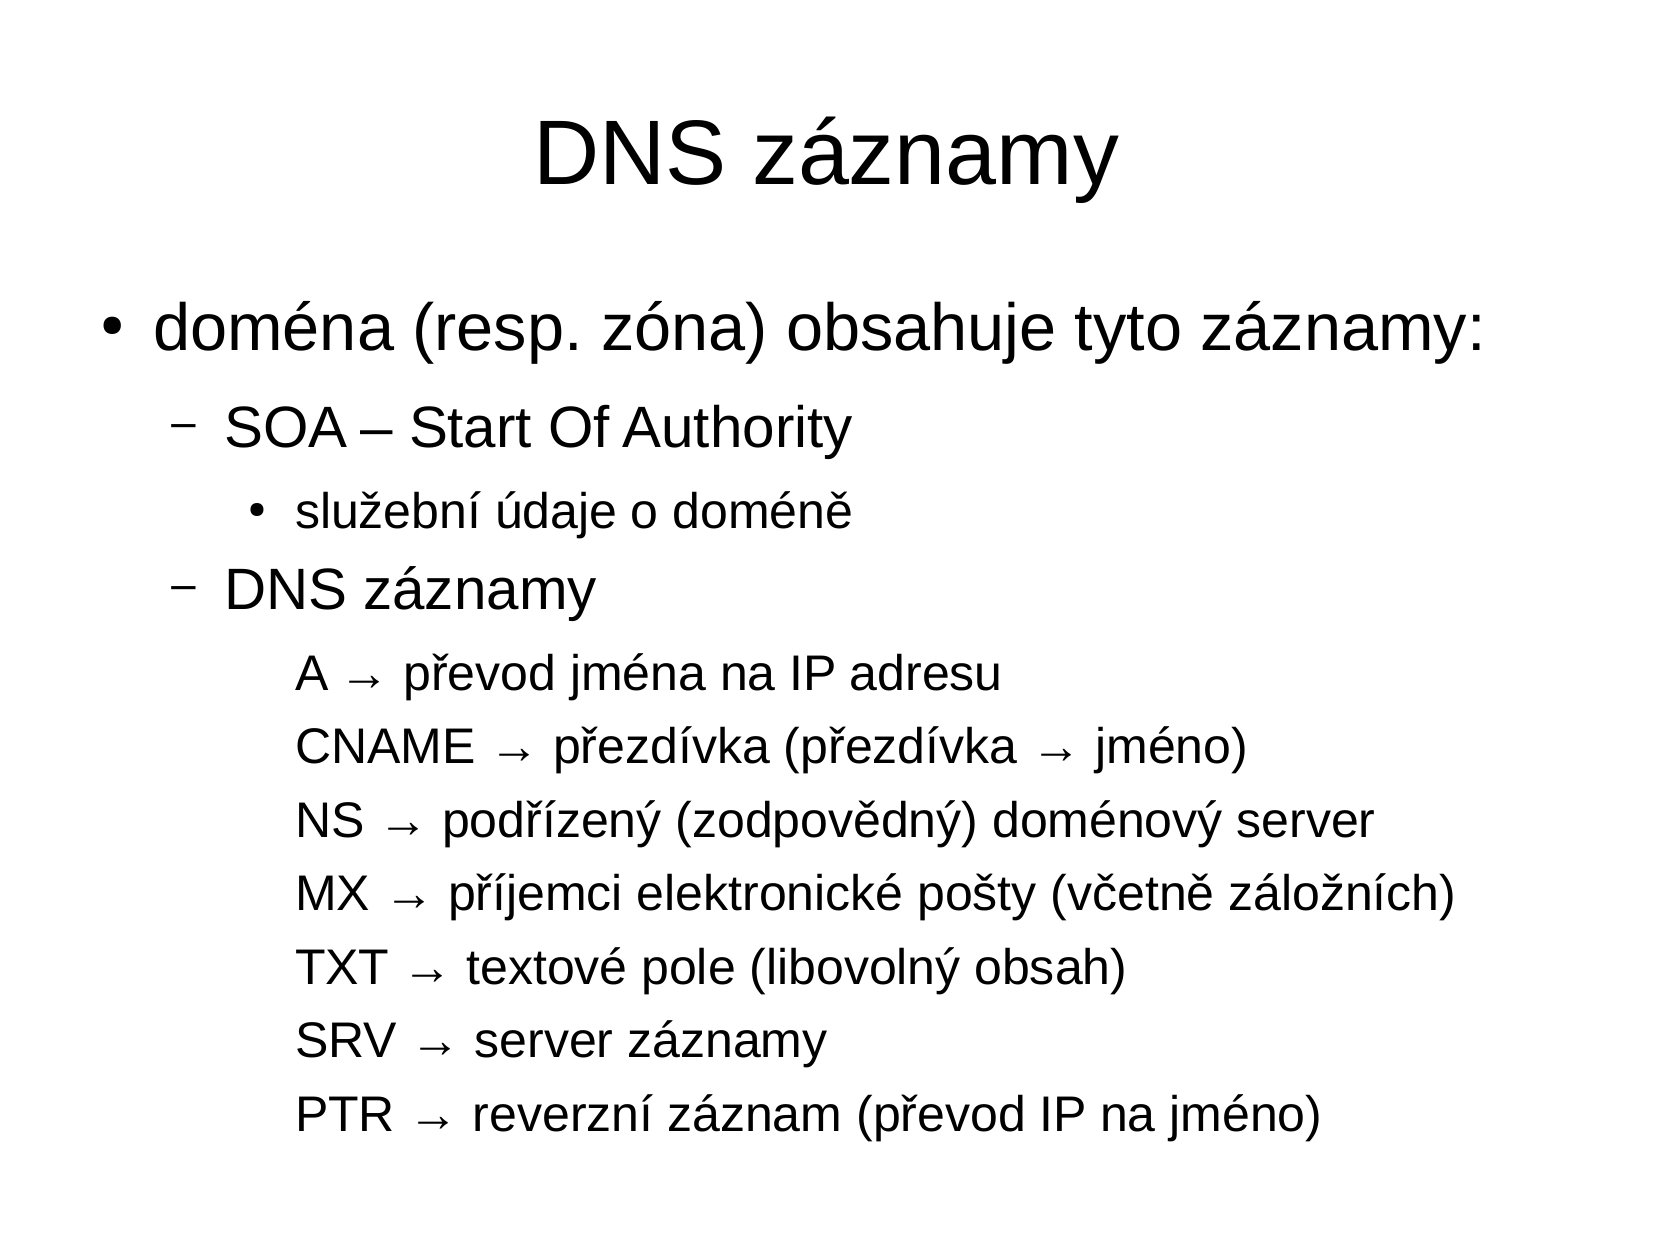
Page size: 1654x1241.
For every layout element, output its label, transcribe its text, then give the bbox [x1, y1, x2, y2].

list doména (resp. zóna) obsahuje tyto záznamy: SOA – Start Of Authority služební údaje o doméně DNS záznamy A → převod jména na IP adresu CNAME → přezdívka (přezdívka → jméno) NS → podřízený (zodpovědný) doménový server MX → příjemci elektronické pošty (včetně záložních) TXT → textové pole (libovolný obsah) SRV → server záznamy PTR → reverzní záznam (převod IP na jméno) [82, 290, 1571, 1216]
title DNS záznamy [82, 49, 1571, 257]
